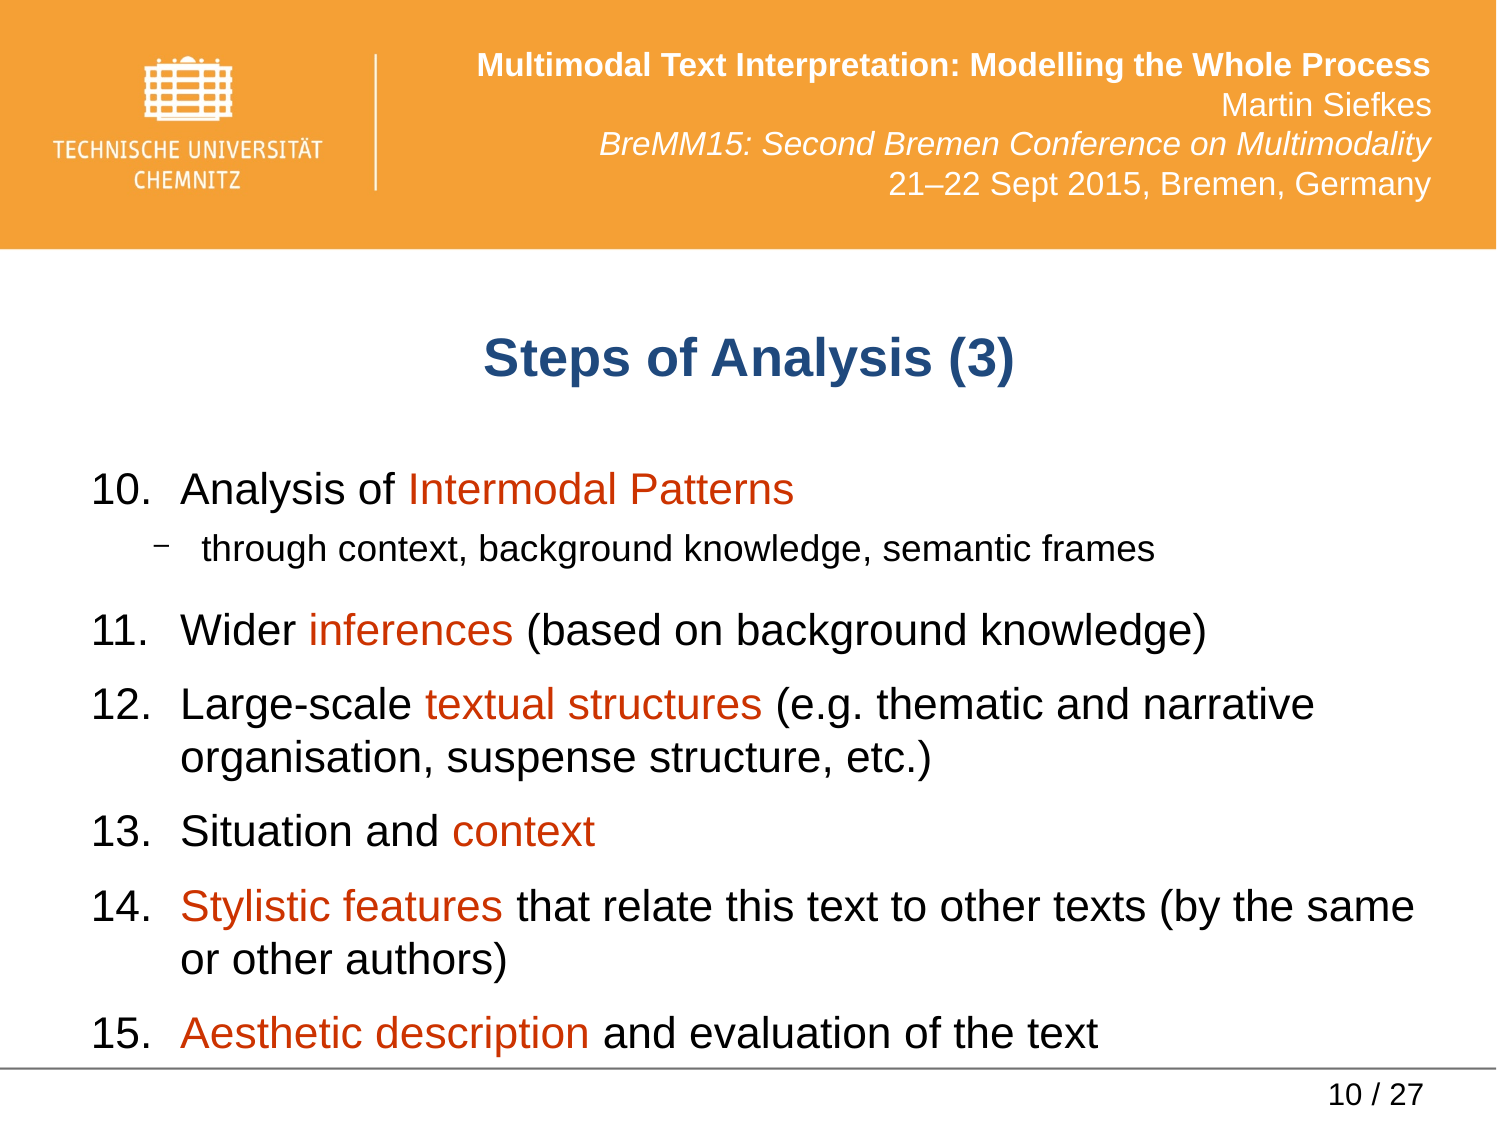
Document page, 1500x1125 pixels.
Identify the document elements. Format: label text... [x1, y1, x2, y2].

list Analysis of Intermodal Patterns through context, background knowledge, semantic frames Wider inferences (based on background knowledge) Large-scale textual structures (e.g. thematic and narrative organisation, suspense structure, etc.) Situation and context Stylistic features that relate this text to other texts (by the same or other authors) Aesthetic description and evaluation of the text [75, 460, 1426, 1064]
list [419, 45, 774, 197]
picture [0, 0, 1497, 1125]
text_box Steps of Analysis (3) [59, 314, 1441, 449]
text_box <Foliennummer> / 27 [1162, 1069, 1500, 1120]
